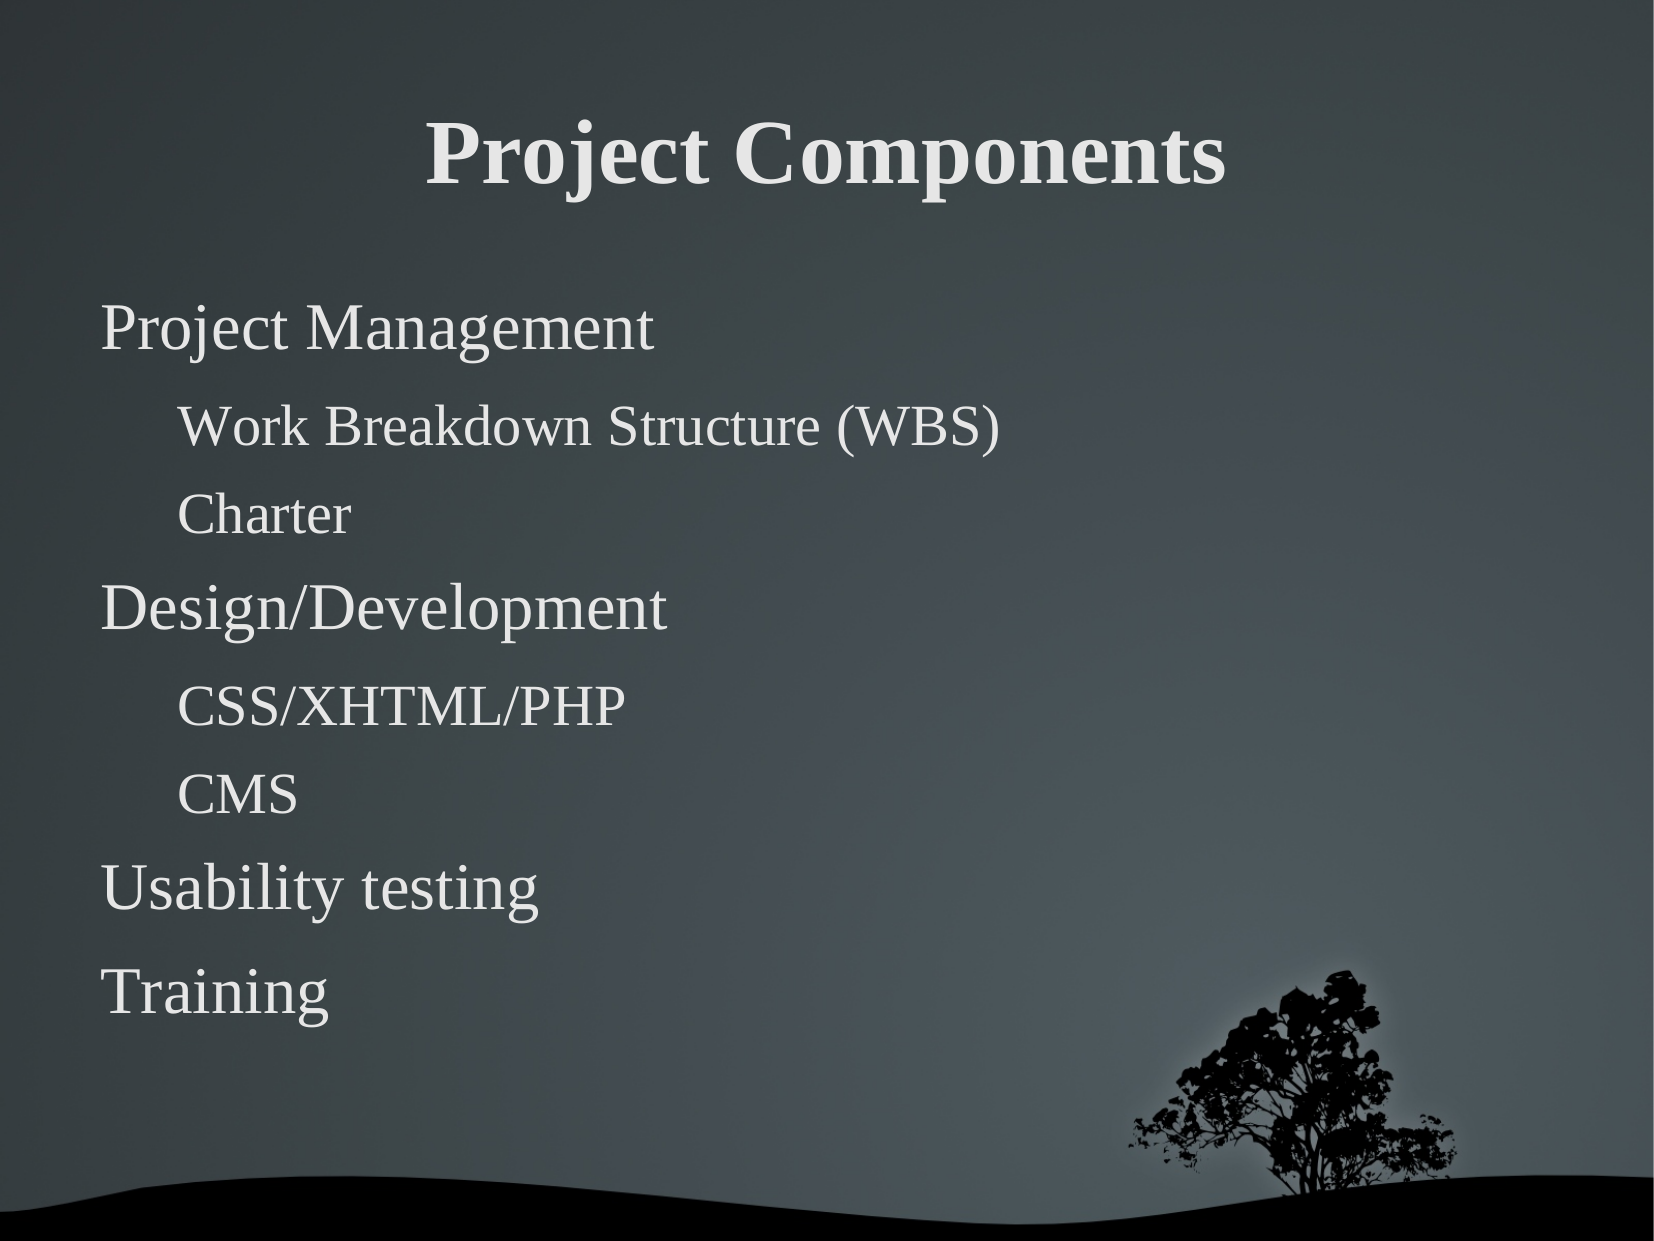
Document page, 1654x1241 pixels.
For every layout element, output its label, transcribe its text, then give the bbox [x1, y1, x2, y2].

picture [0, 0, 1654, 1241]
title Project Components [82, 49, 1571, 257]
list Project Management Work Breakdown Structure (WBS) Charter Design/Development CSS/XHTML/PHP CMS Usability testing Training [82, 290, 1571, 1094]
